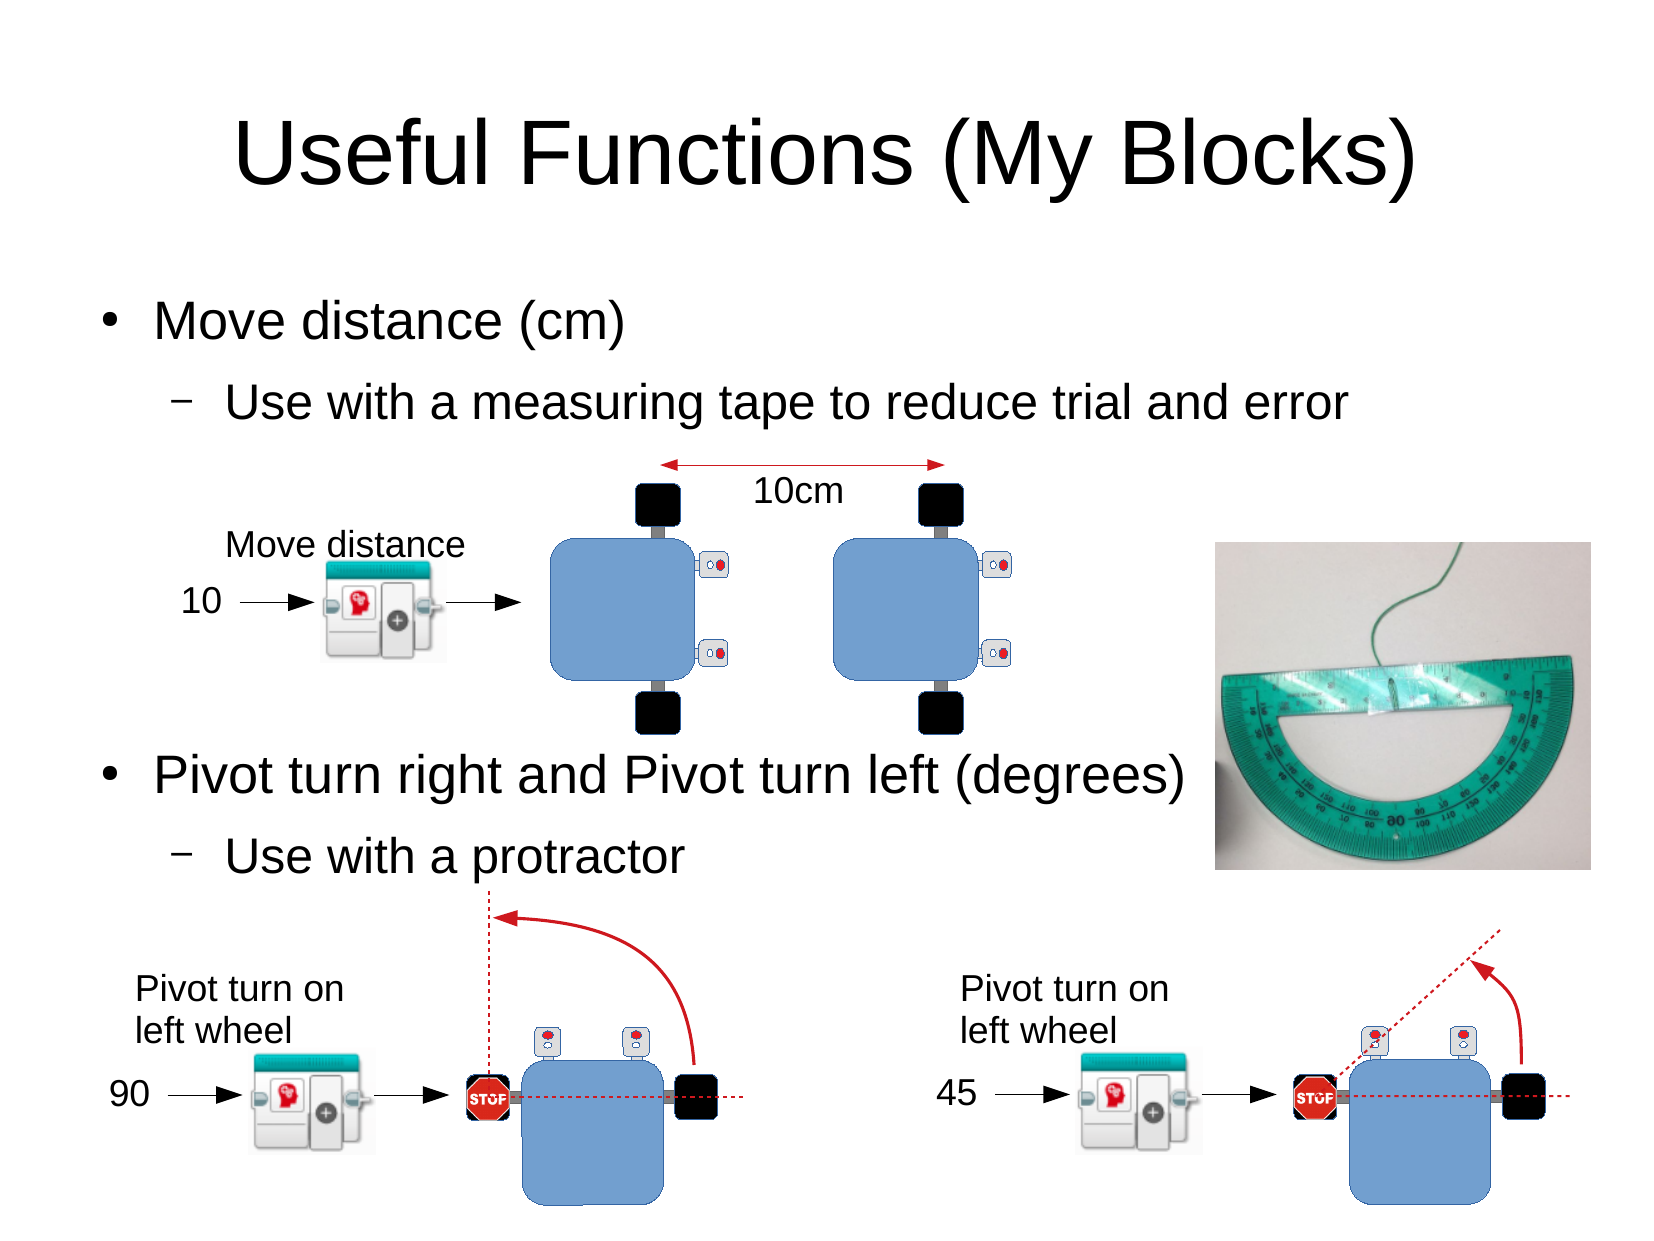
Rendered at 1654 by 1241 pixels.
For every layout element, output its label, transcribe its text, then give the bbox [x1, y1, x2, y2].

text_box [510, 1027, 718, 1206]
text_box 10 [101, 572, 237, 630]
text_box [550, 483, 729, 735]
picture [320, 574, 447, 663]
picture [248, 1059, 376, 1156]
text_box Pivot turn on left wheel [945, 960, 1231, 1059]
text_box Move distance [210, 516, 496, 574]
picture [1075, 1059, 1203, 1155]
title Useful Functions (My Blocks) [82, 49, 1571, 257]
text_box 10cm [738, 462, 874, 562]
text_box [833, 483, 1012, 735]
text_box 90 [30, 1065, 166, 1122]
list Move distance (cm) Use with a measuring tape to reduce trial and error Pivot turn right and Pivot turn left (degrees) Use with a protractor [82, 290, 1571, 1010]
picture [1293, 1076, 1337, 1120]
text_box 45 [857, 1064, 993, 1122]
picture [466, 1077, 510, 1121]
text_box Pivot turn on left wheel [120, 960, 406, 1059]
text_box [1337, 1026, 1546, 1205]
picture [1215, 542, 1591, 871]
